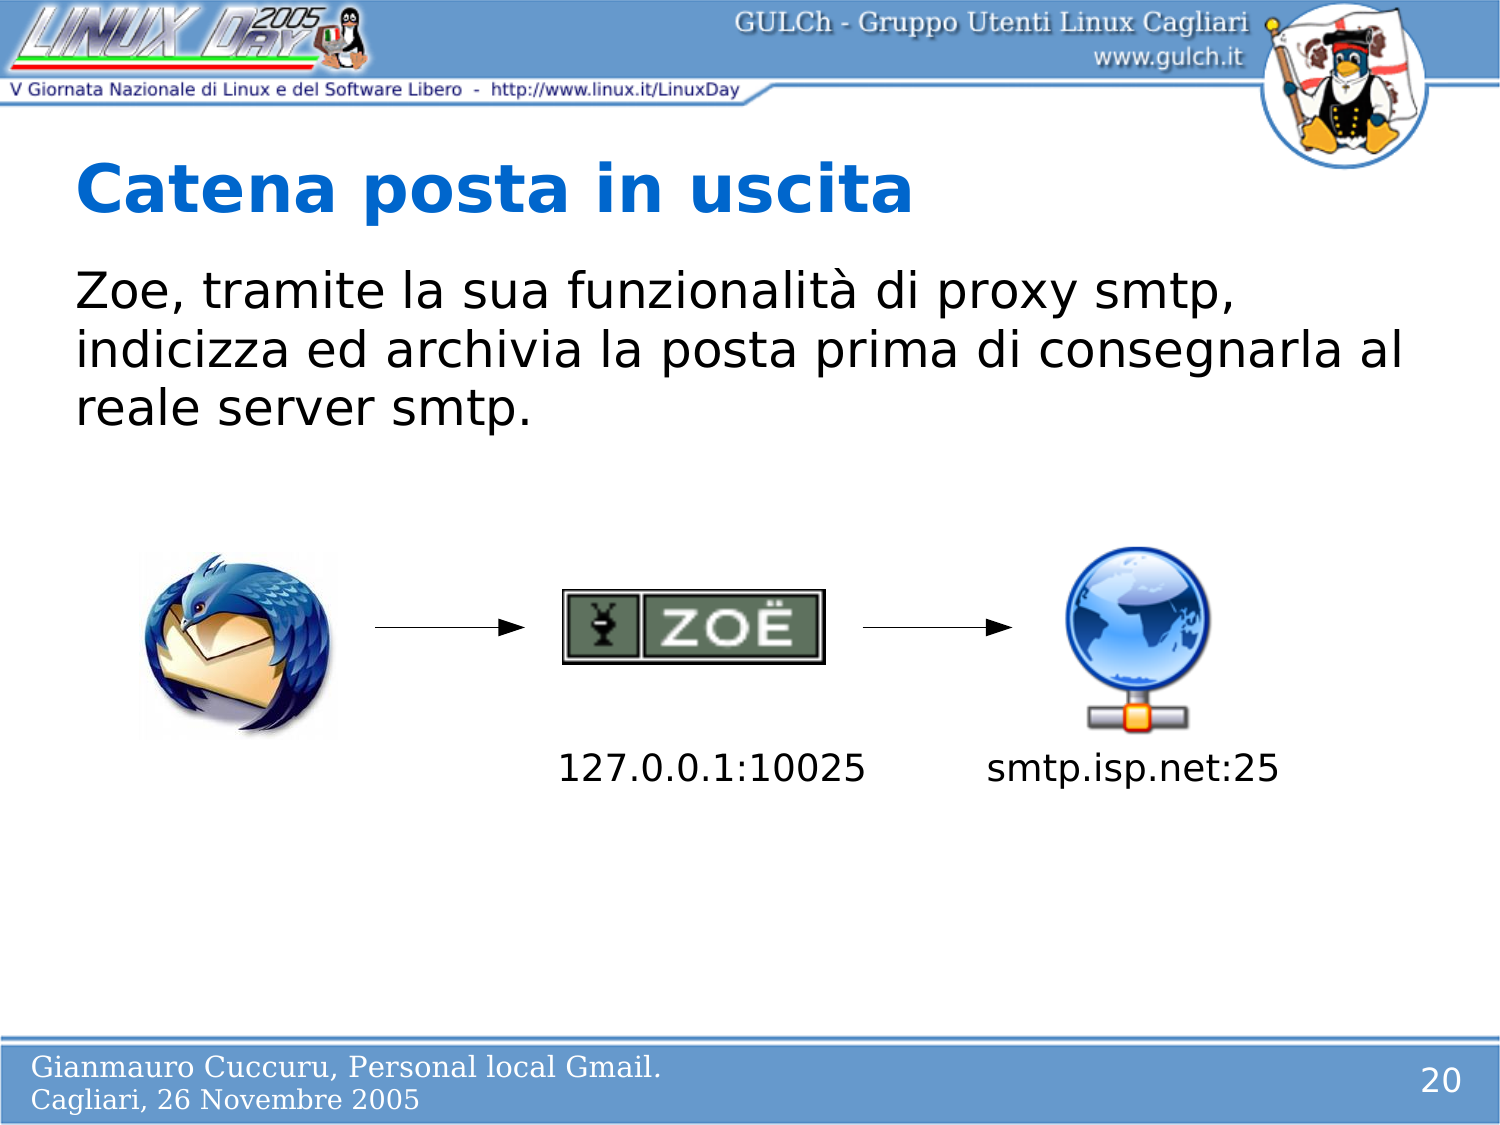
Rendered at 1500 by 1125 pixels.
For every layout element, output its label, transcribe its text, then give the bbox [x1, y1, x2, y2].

picture [0, 0, 1500, 1125]
text_box Catena posta in uscita [75, 149, 917, 228]
text_box Zoe, tramite la sua funzionalità di proxy smtp, indicizza ed archivia la posta prima di consegnarla al reale server smtp. [75, 262, 1426, 438]
text_box 127.0.0.1:10025 smtp.isp.net:25 [541, 735, 1353, 811]
